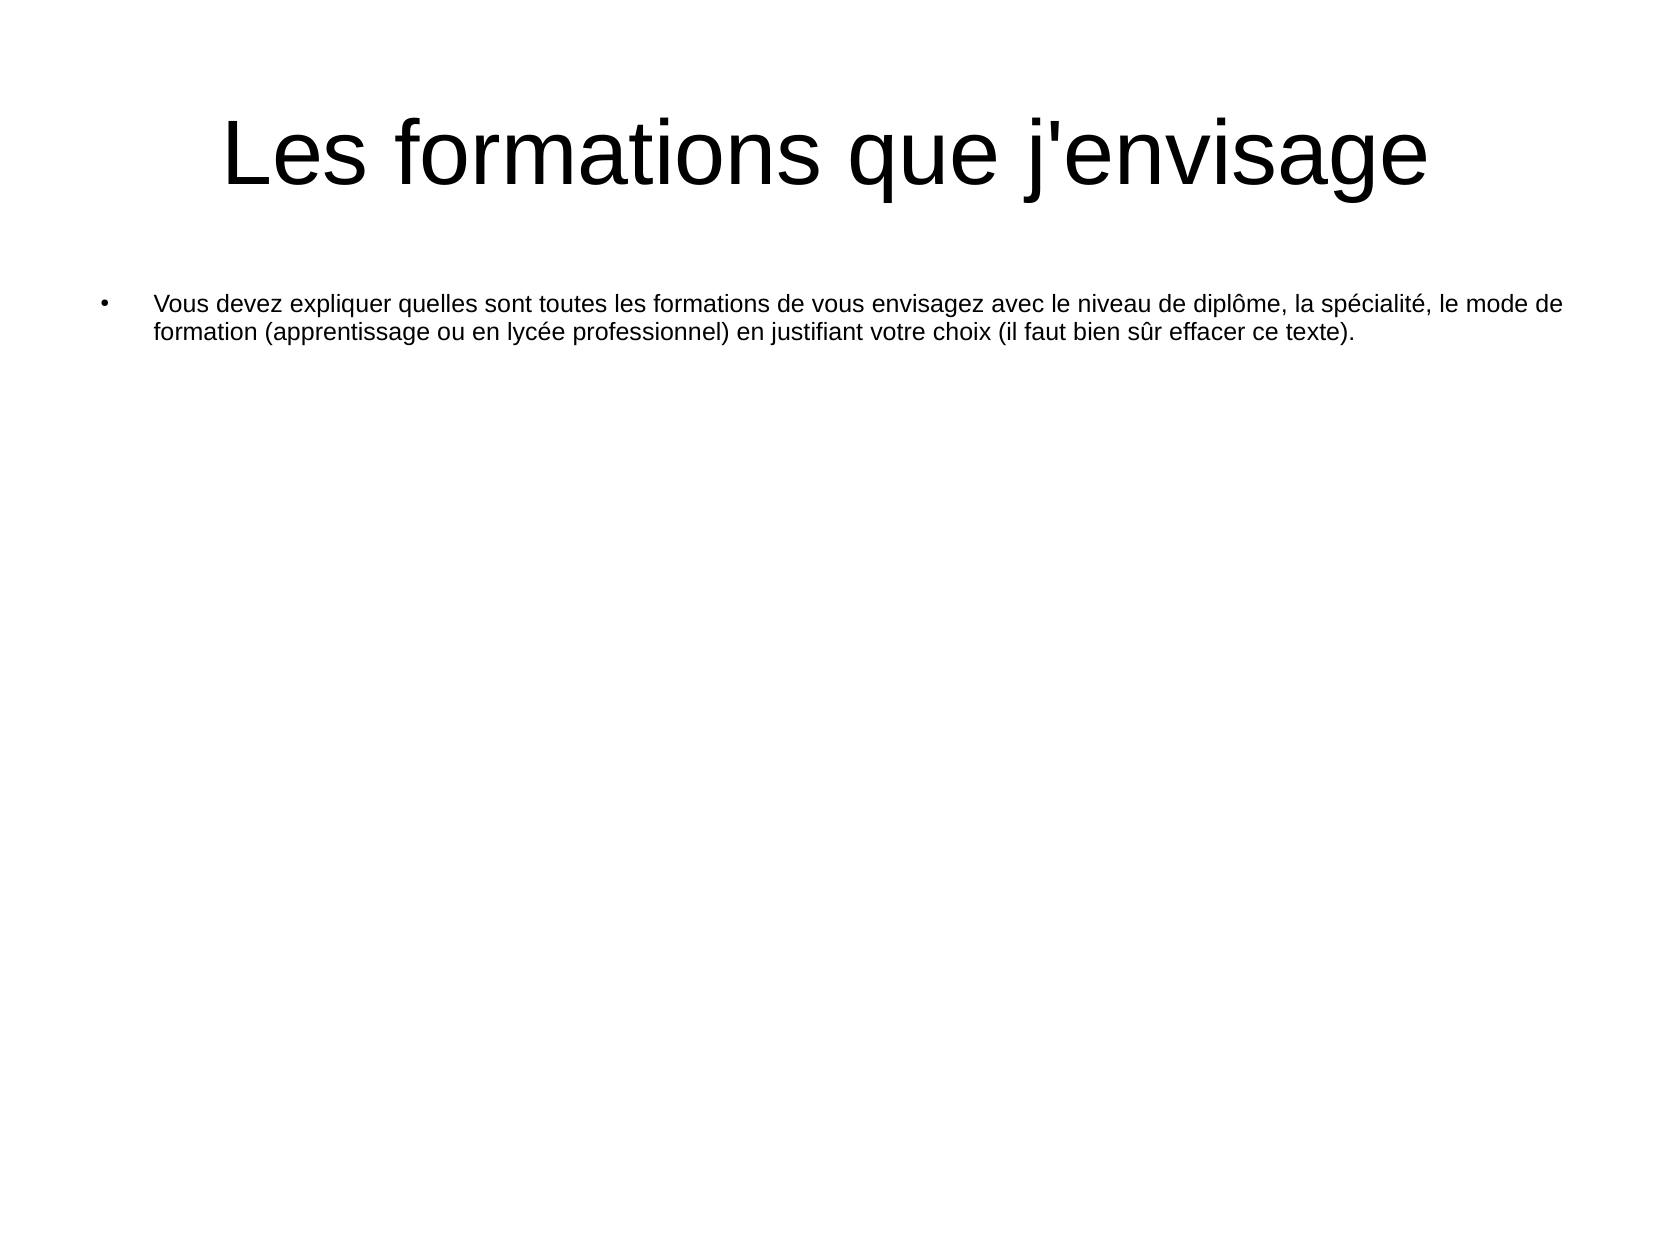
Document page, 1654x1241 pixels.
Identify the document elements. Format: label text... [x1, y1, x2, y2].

list Vous devez expliquer quelles sont toutes les formations de vous envisagez avec le niveau de diplôme, la spécialité, le mode de formation (apprentissage ou en lycée professionnel) en justifiant votre choix (il faut bien sûr effacer ce texte). [82, 290, 1571, 1109]
title Les formations que j'envisage [82, 49, 1571, 257]
